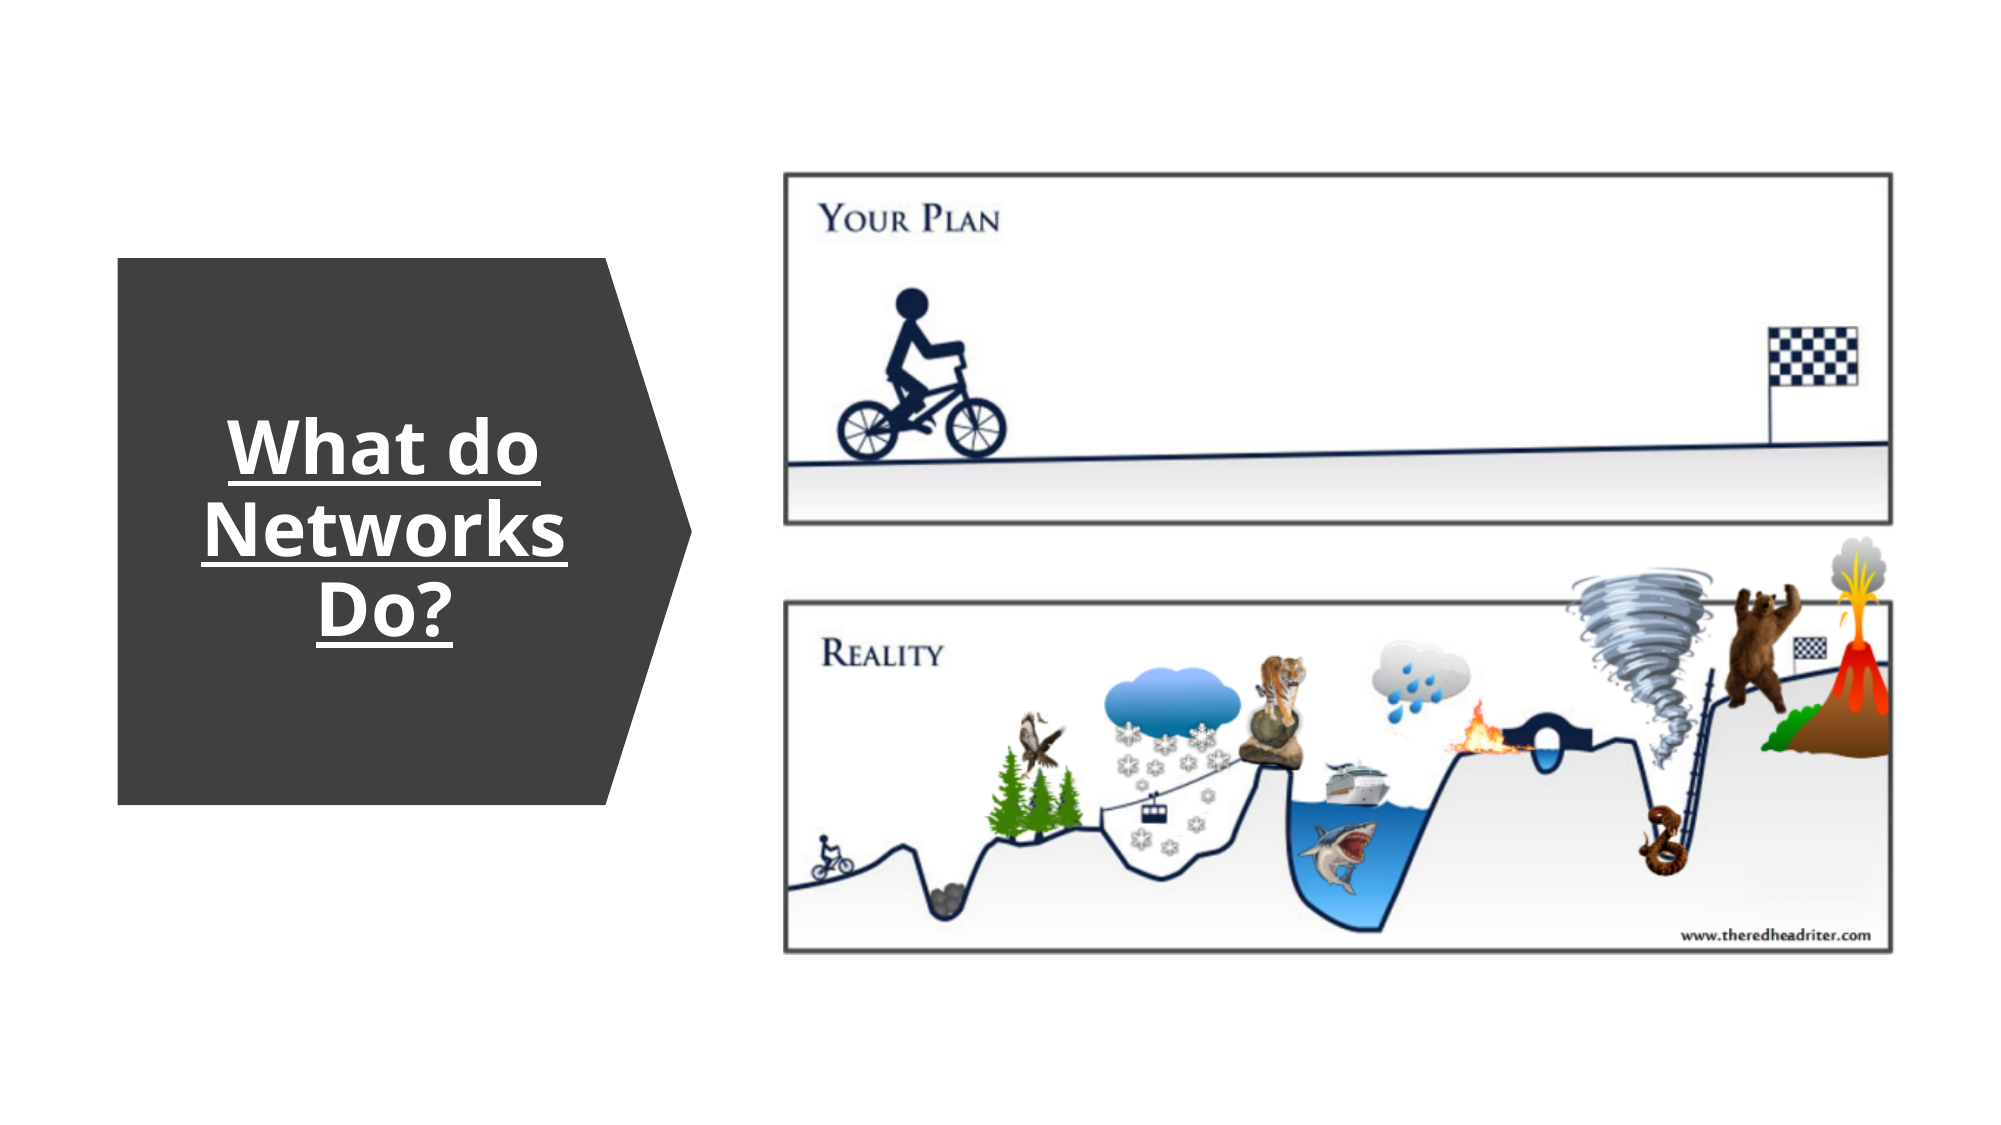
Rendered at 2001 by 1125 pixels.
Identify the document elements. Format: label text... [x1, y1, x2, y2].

picture [783, 170, 1896, 955]
title What do Networks Do? [168, 322, 601, 741]
text_box [117, 258, 692, 806]
